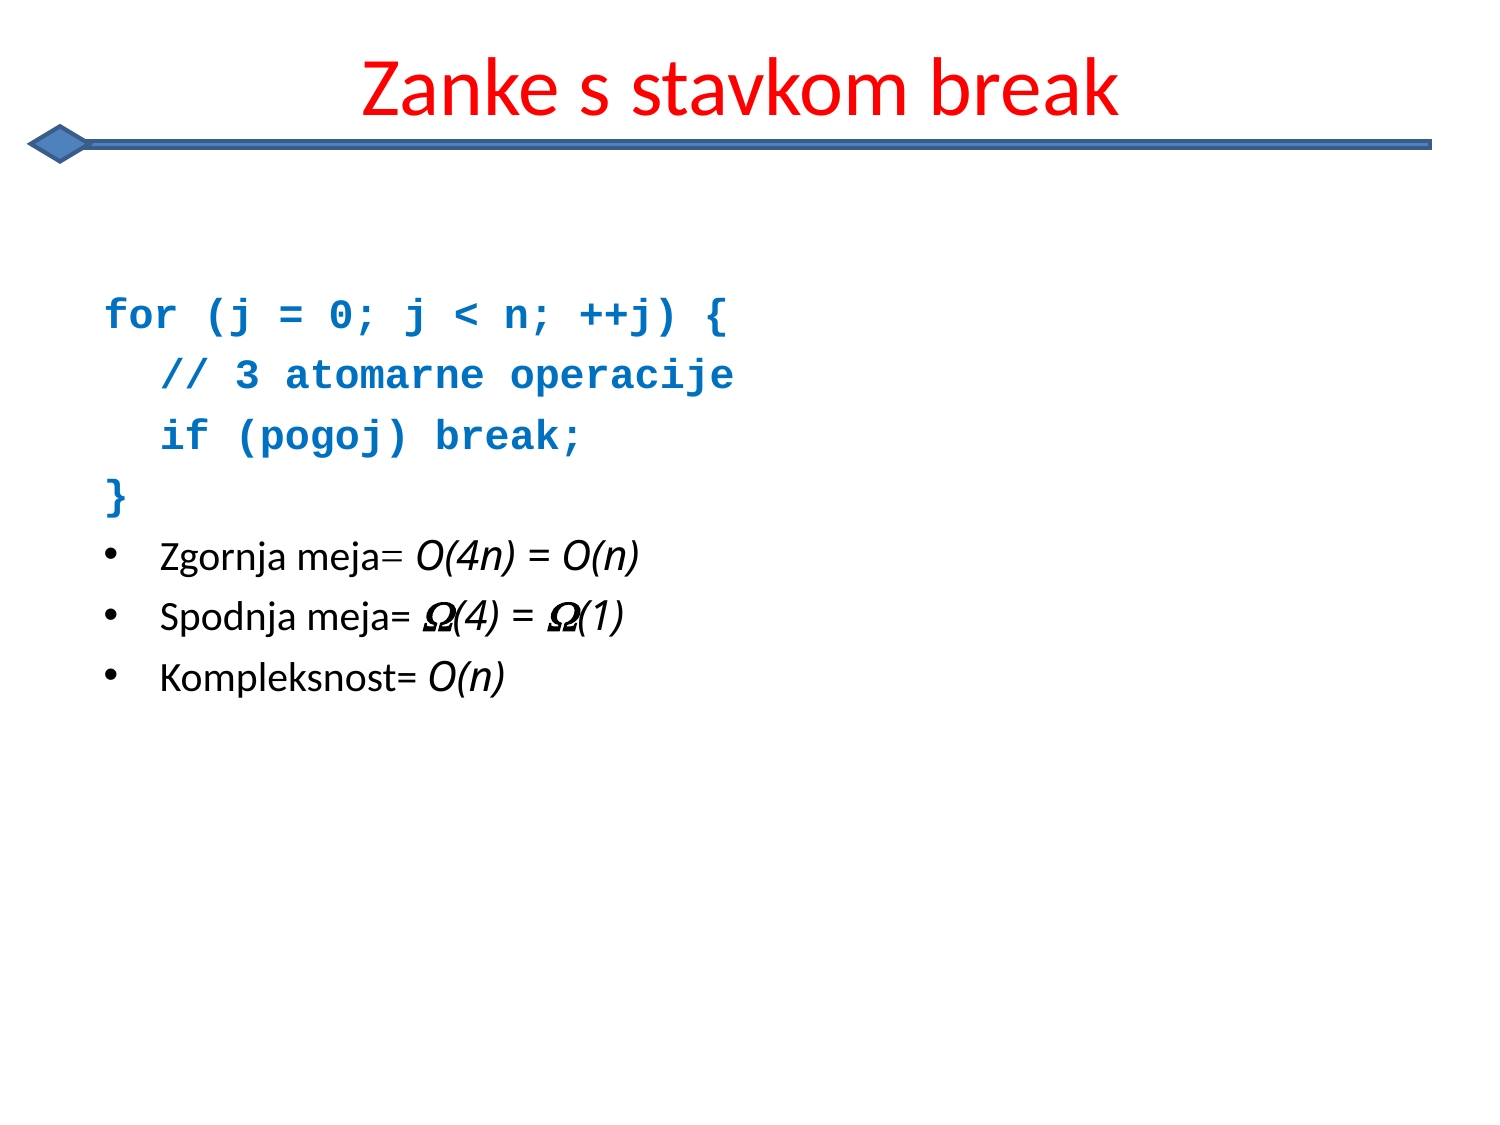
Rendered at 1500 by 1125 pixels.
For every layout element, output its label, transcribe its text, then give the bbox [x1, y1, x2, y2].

list for (j = 0; j < n; ++j) { // 3 atomarne operacije if (pogoj) break; } Zgornja meja= O(4n) = O(n) Spodnja meja= (4) = (1) Kompleksnost= O(n) [88, 278, 1439, 1022]
title Zanke s stavkom break [75, 23, 1426, 141]
